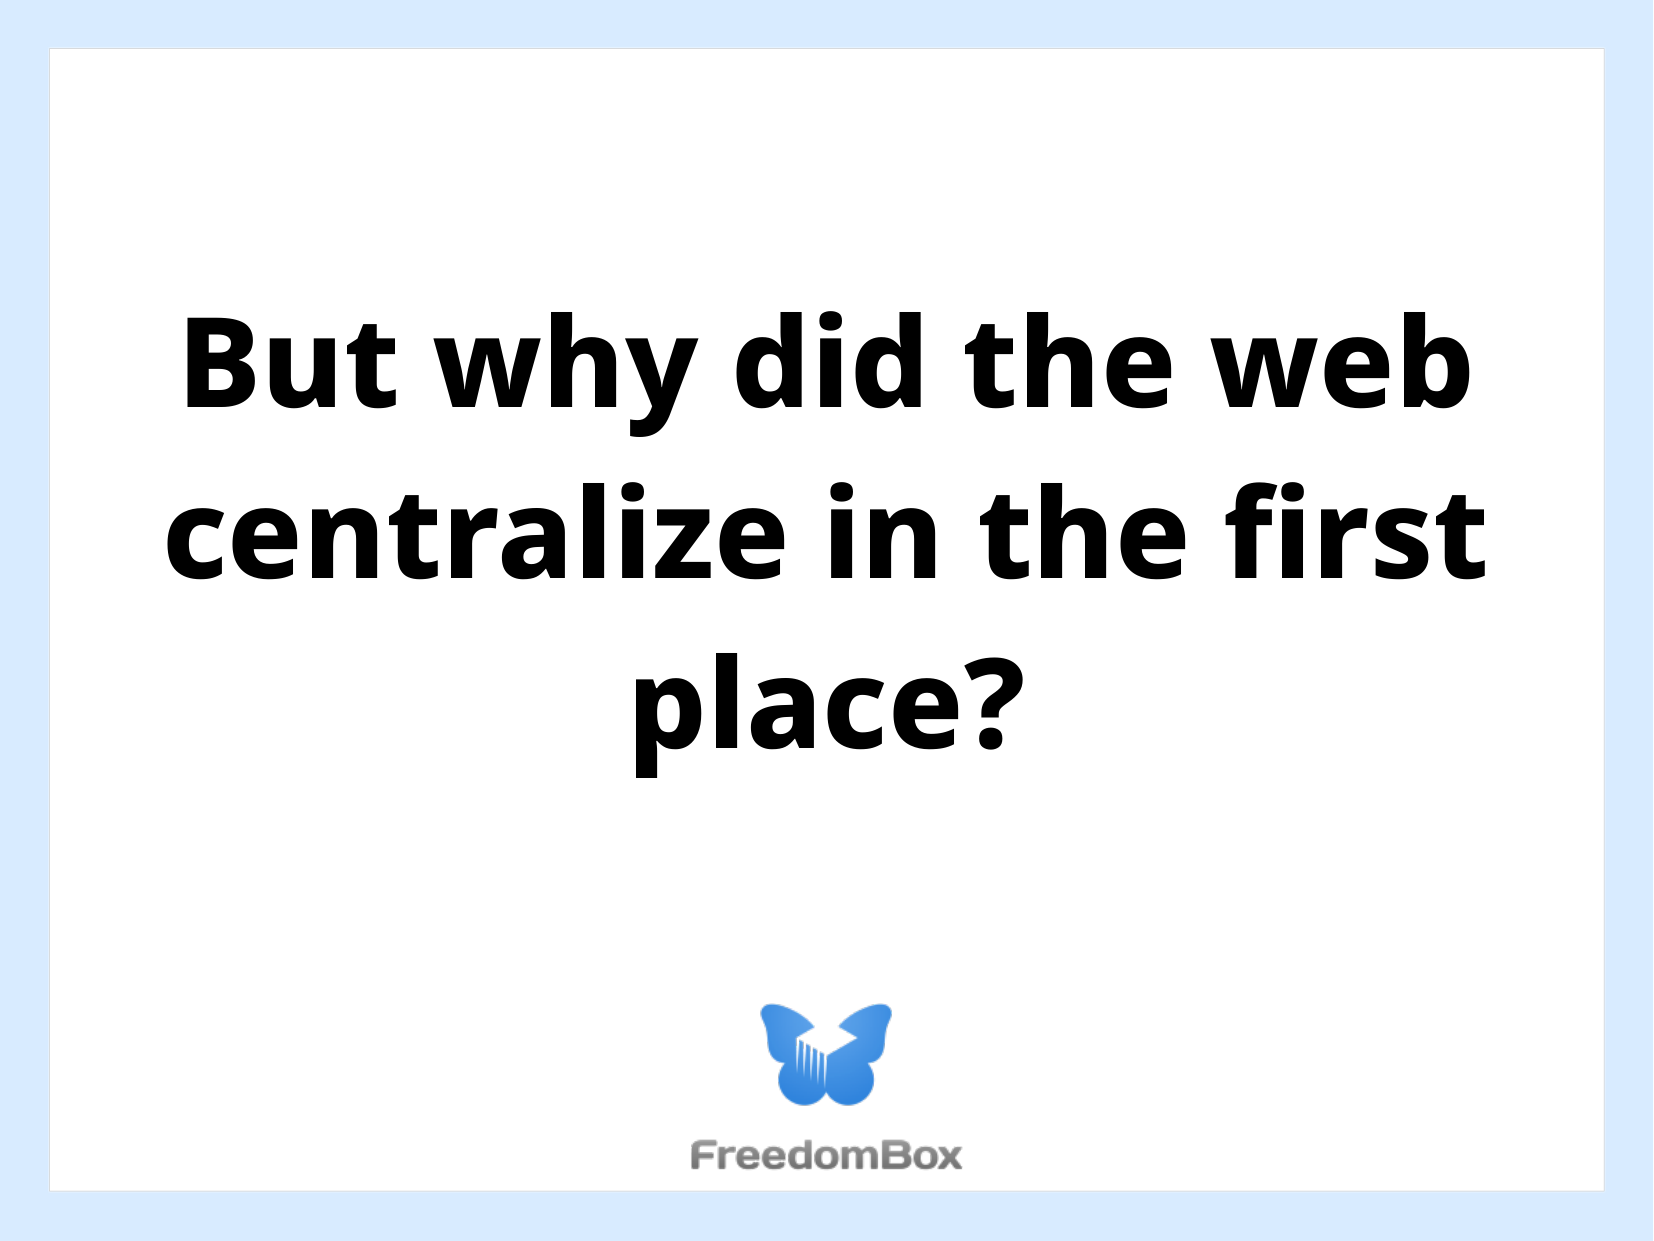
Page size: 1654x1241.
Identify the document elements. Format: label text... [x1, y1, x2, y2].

subtitle But why did the web centralize in the first place? [82, 49, 1571, 1010]
picture [0, 0, 1654, 1241]
